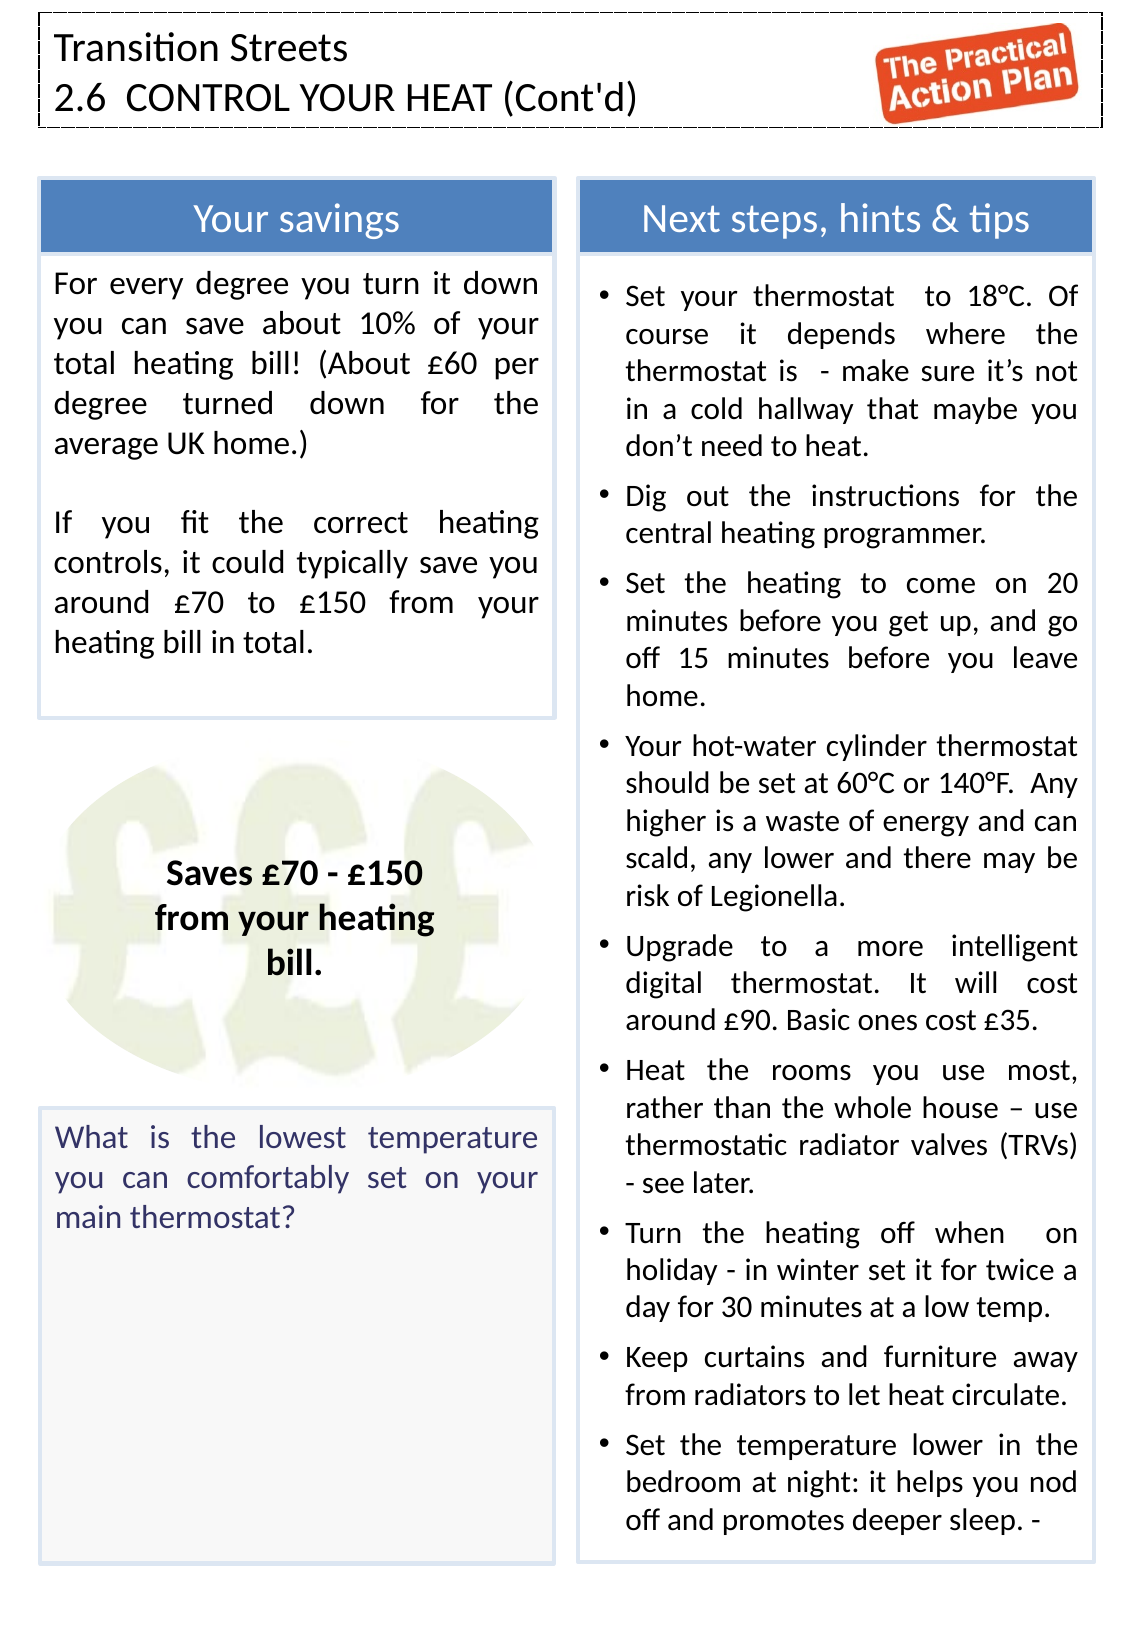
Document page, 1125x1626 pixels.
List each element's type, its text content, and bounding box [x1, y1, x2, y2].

text_box What is the lowest temperature you can comfortably set on your main thermostat? [40, 1107, 554, 1564]
text_box Your savings [39, 177, 555, 255]
text_box For every degree you turn it down you can save about 10% of your total heating bill! (About £60 per degree turned down for the average UK home.) If you fit the correct heating controls, it could typically save you around £70 to £150 from your heating bill in total. [39, 255, 555, 718]
text_box Transition Streets 2.6 CONTROL YOUR HEAT (Cont'd) [38, 12, 1102, 128]
text_box Next steps, hints & tips [578, 177, 1094, 255]
text_box Set your thermostat to 18°C. Of course it depends where the thermostat is - make sure it’s not in a cold hallway that maybe you don’t need to heat. Dig out the instructions for the central heating programmer. Set the heating to come on 20 minutes before you get up, and go off 15 minutes before you leave home. Your hot-water cylinder thermostat should be set at 60°C or 140°F. Any higher is a waste of energy and can scald, any lower and there may be risk of Legionella. Upgrade to a more intelligent digital thermostat. It will cost around £90. Basic ones cost £35. Heat the rooms you use most, rather than the whole house – use thermostatic radiator valves (TRVs) - see later. Turn the heating off when on holiday - in winter set it for twice a day for 30 minutes at a low temp. Keep curtains and furniture away from radiators to let heat circulate. Set the temperature lower in the bedroom at night: it helps you nod off and promotes deeper sleep. - [578, 255, 1094, 1563]
text_box Saves £70 - £150 from your heating bill. [34, 737, 555, 1093]
